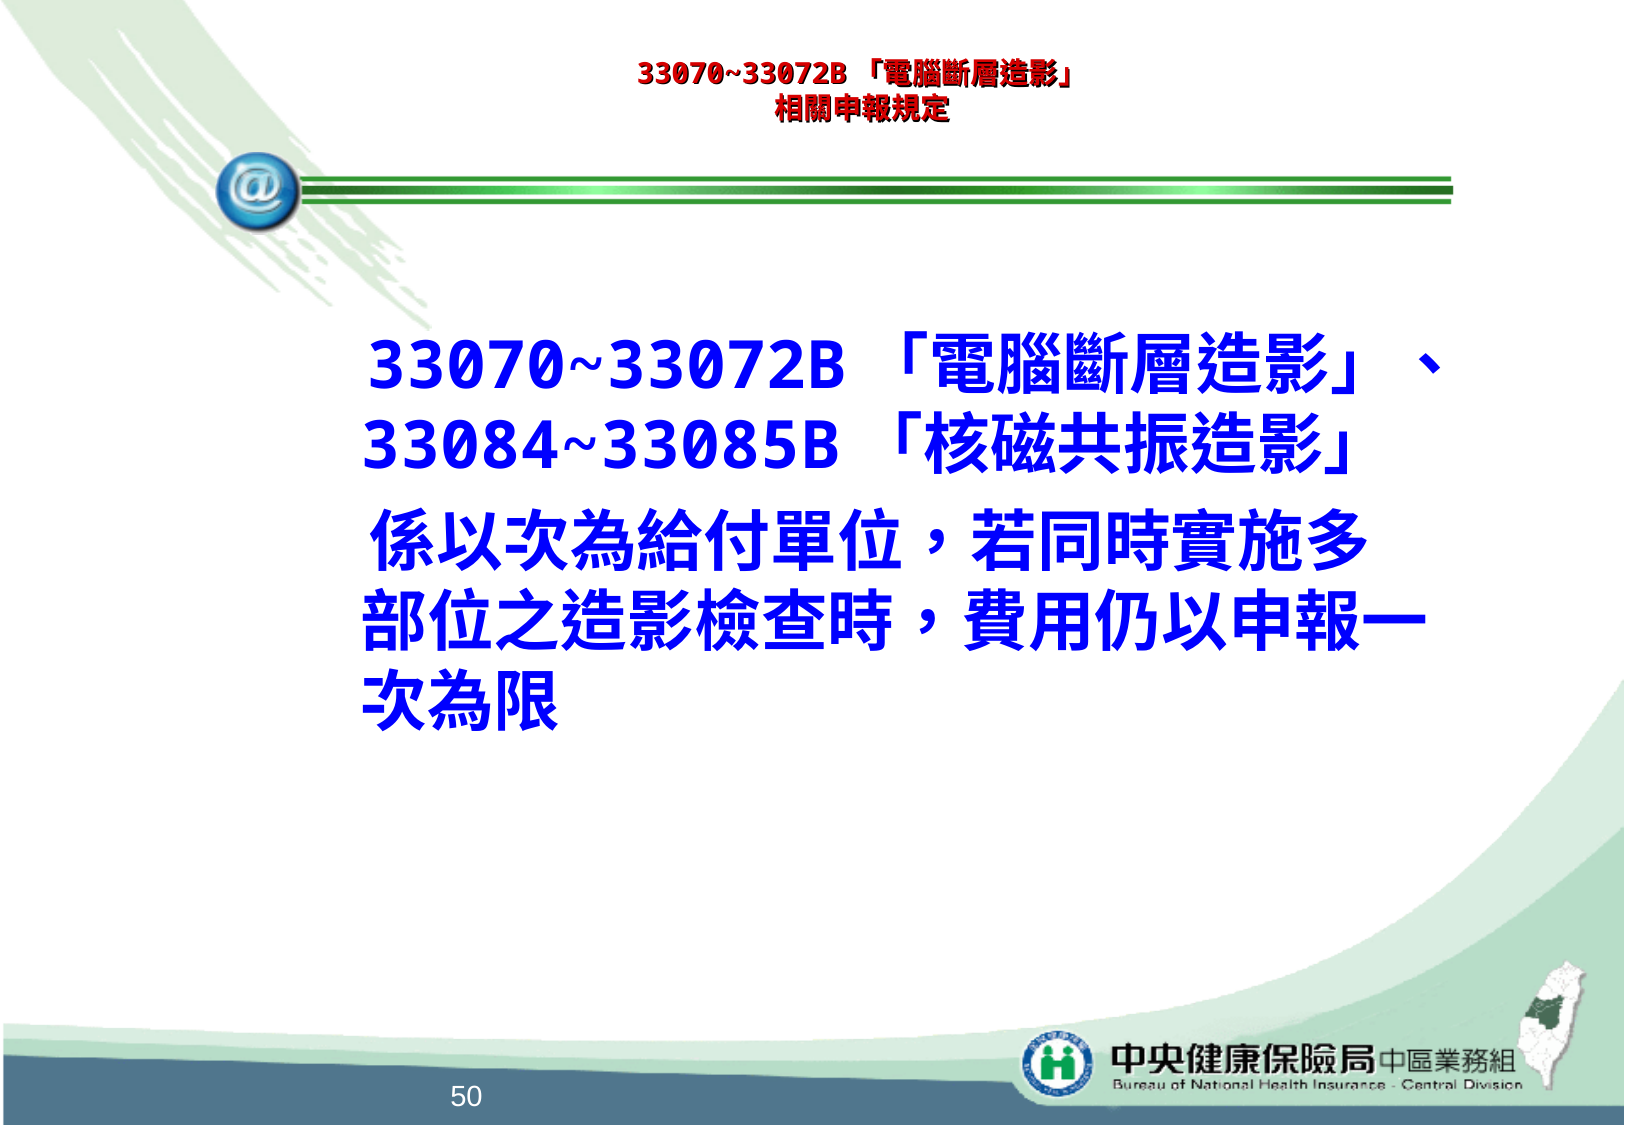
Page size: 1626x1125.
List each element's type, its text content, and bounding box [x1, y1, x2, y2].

title 33070~33072B「電腦斷層造影」 相關申報規定 [162, 0, 1562, 184]
text_box [435, 1065, 815, 1125]
list 33070~33072B「電腦斷層造影」、33084~33085B「核磁共振造影」 係以次為給付單位，若同時實施多部位之造影檢查時，費用仍以申報一次為限 [198, 314, 1449, 1053]
